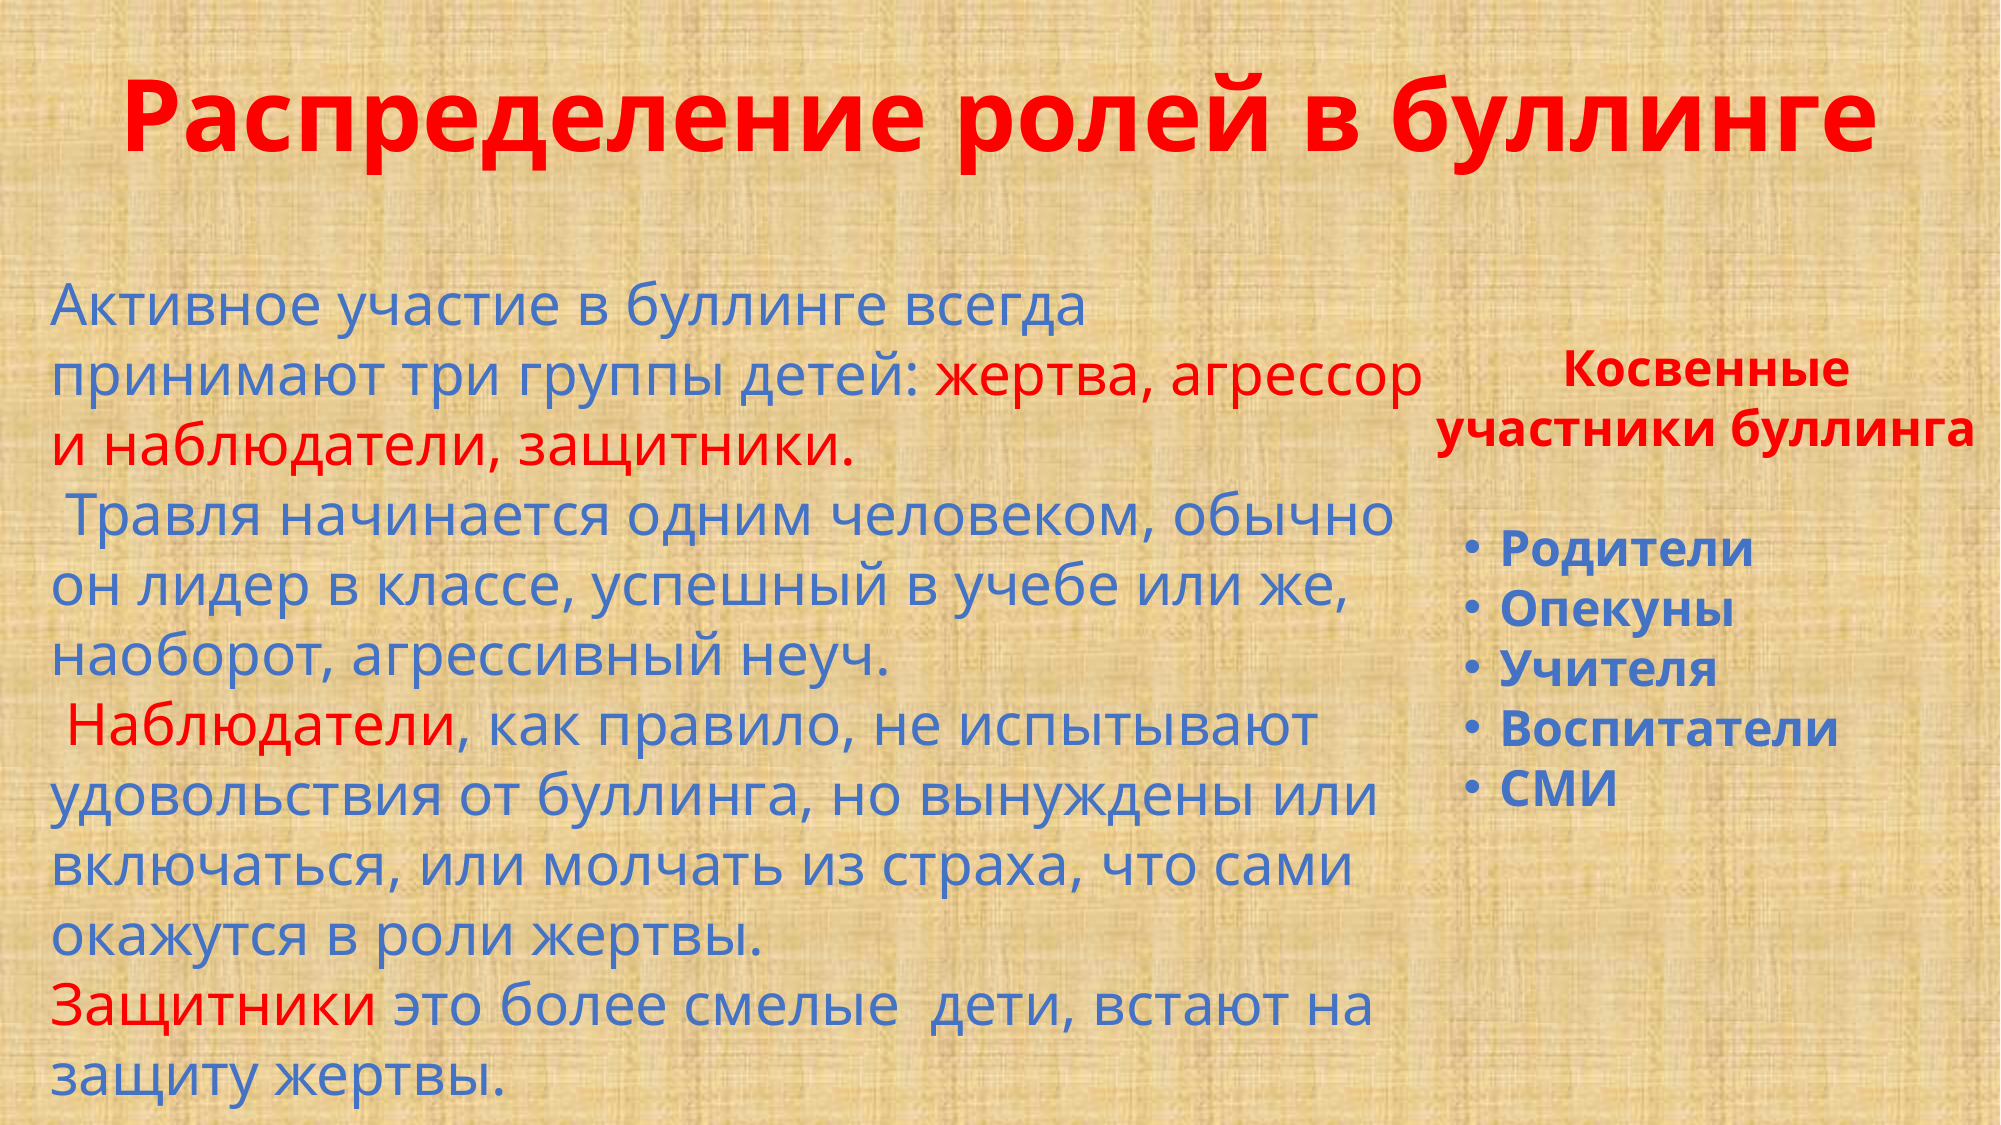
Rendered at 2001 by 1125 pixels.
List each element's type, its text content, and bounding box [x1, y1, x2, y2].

picture [0, 0, 2001, 1125]
text_box Активное участие в буллинге всегда принимают три группы детей: жертва, агрессор и наблюдатели, защитники. Травля начинается одним человеком, обычно он лидер в классе, успешный в учебе или же, наоборот, агрессивный неуч. Наблюдатели, как правило, не испытывают удовольствия от буллинга, но вынуждены или включаться, или молчать из страха, что сами окажутся в роли жертвы. Защитники это более смелые дети, встают на защиту жертвы. [35, 259, 1441, 990]
text_box Косвенные участники буллинга Родители Опекуны Учителя Воспитатели СМИ [1441, 363, 2000, 790]
text_box Распределение ролей в буллинге [46, 20, 1954, 203]
